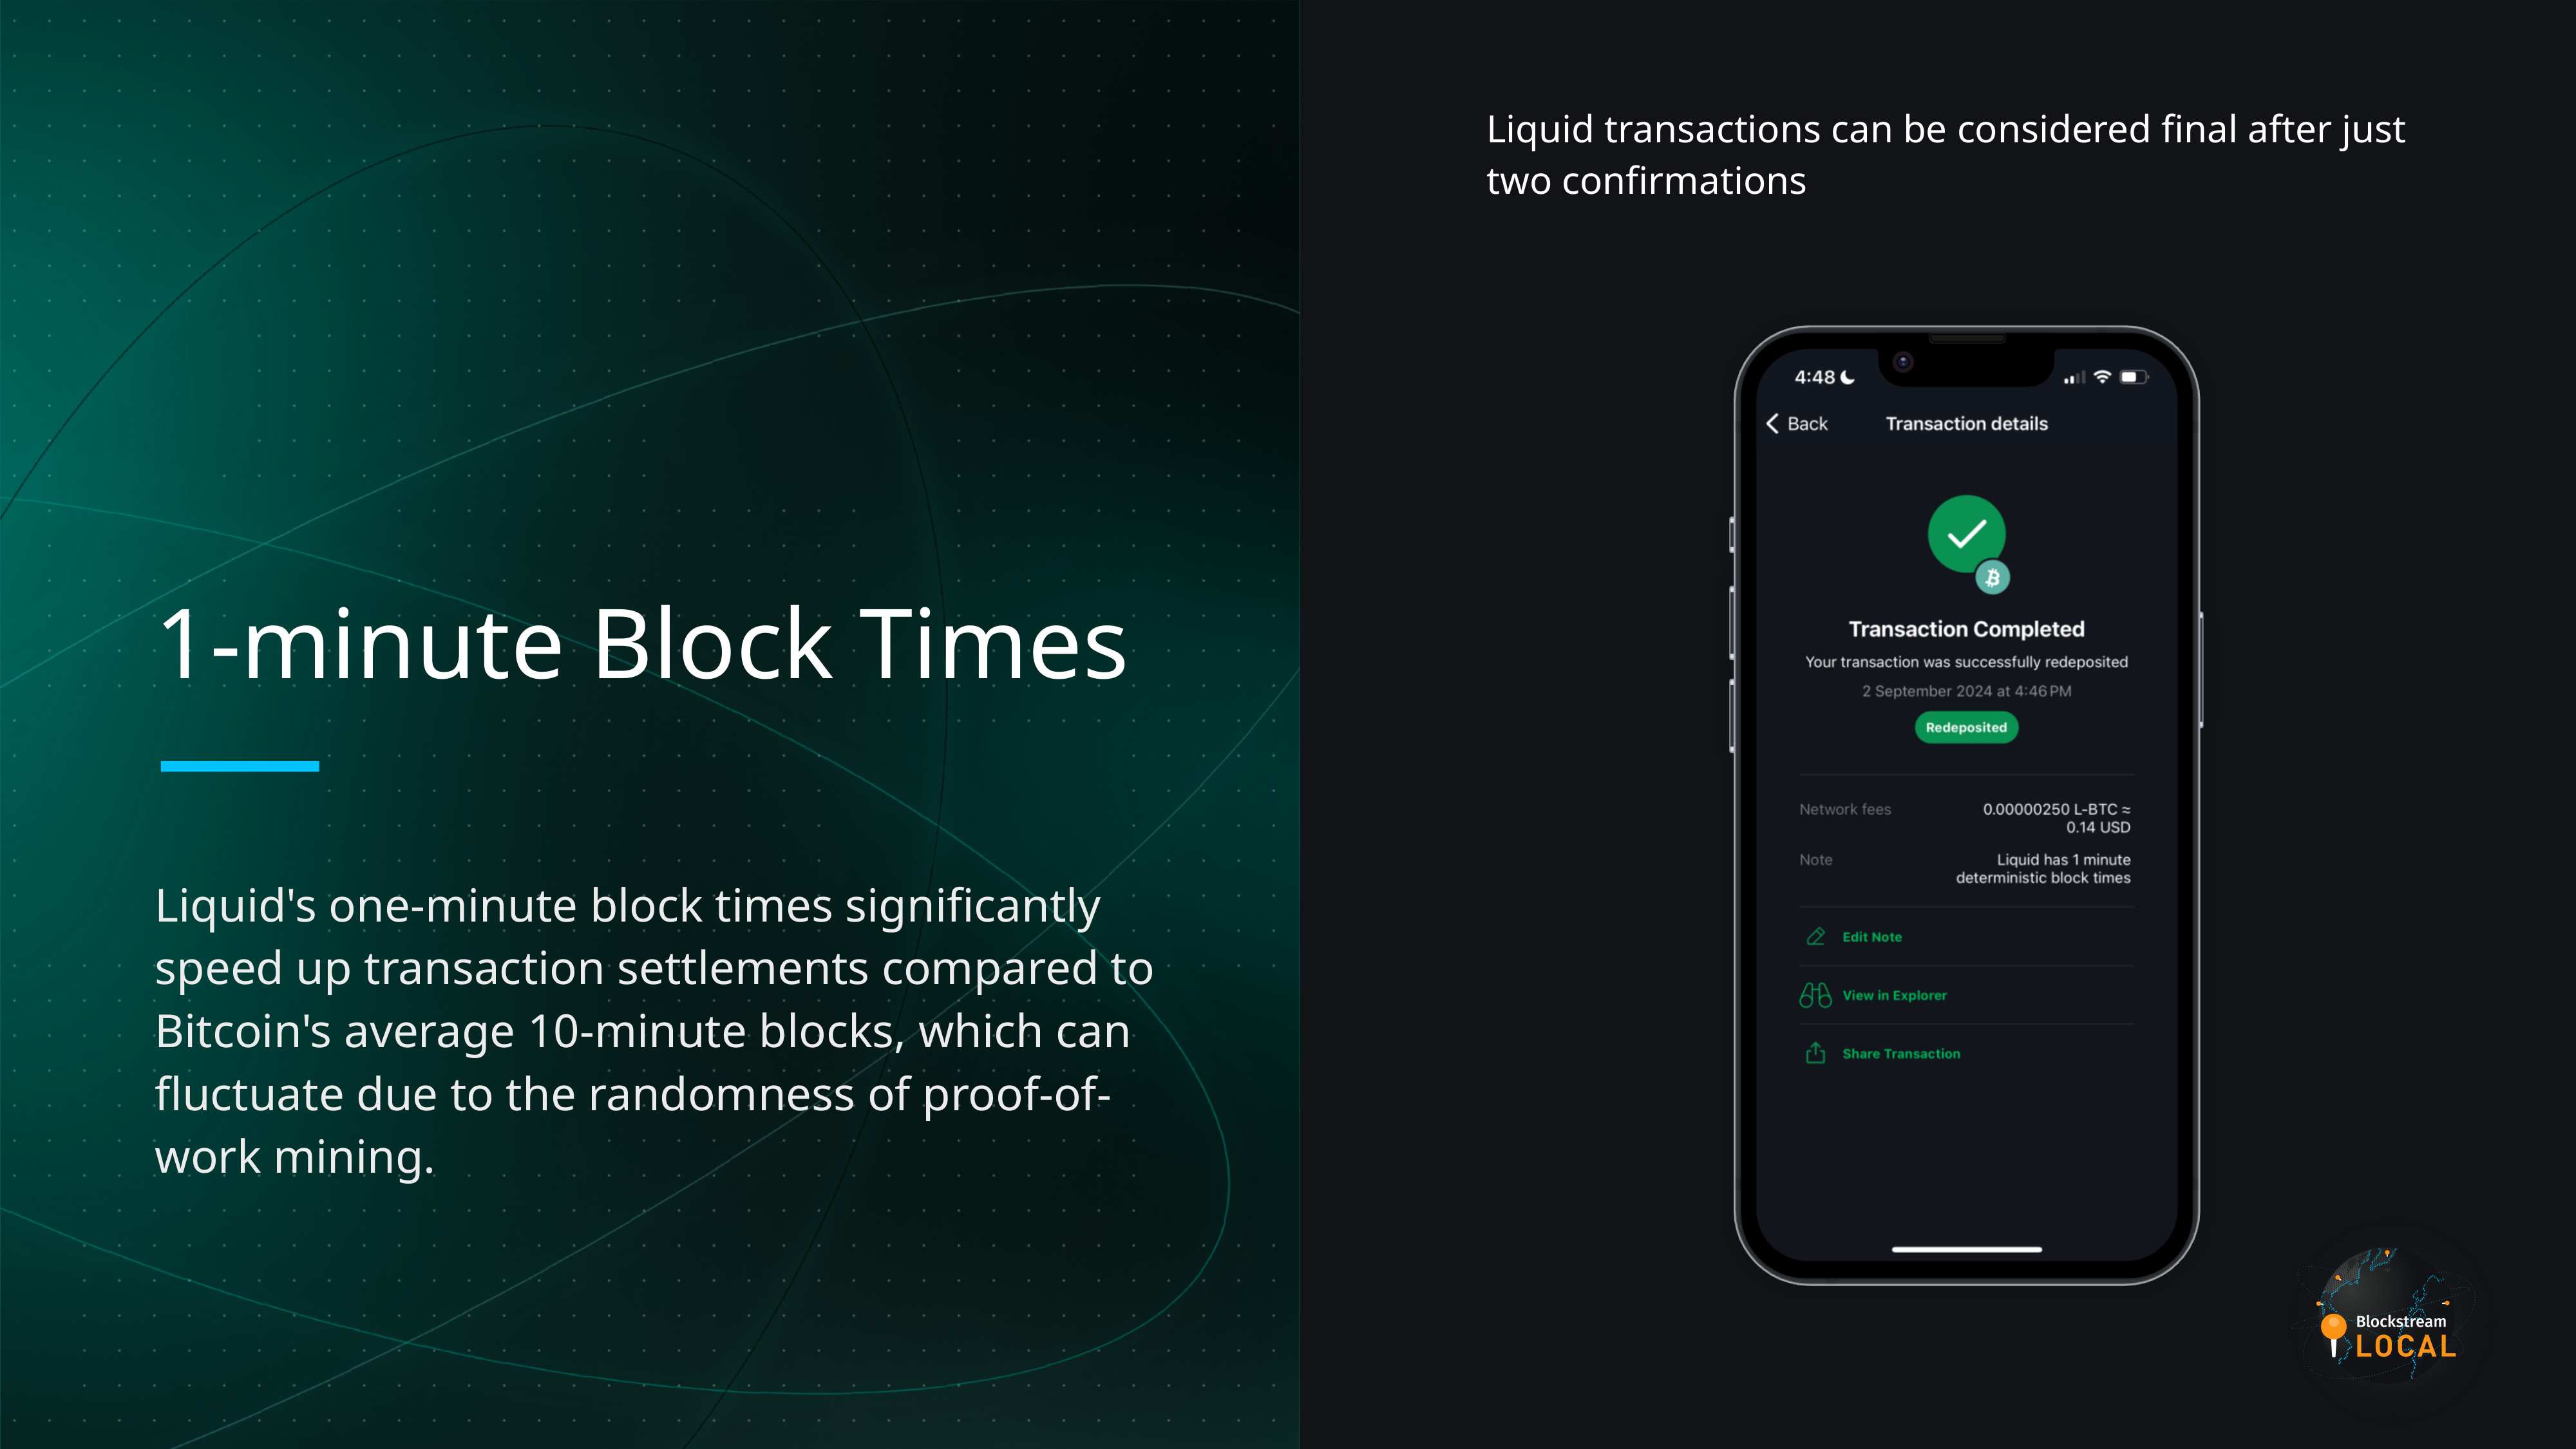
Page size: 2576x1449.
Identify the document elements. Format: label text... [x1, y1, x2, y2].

picture [0, 0, 1300, 1449]
text_box Liquid transactions can be considered final after just two confirmations [1477, 88, 2456, 212]
text_box Liquid's one-minute block times significantly speed up transaction settlements compared to Bitcoin's average 10-minute blocks, which can fluctuate due to the randomness of proof-of-work mining. [129, 842, 1222, 1208]
text_box [160, 761, 319, 772]
text_box 1-minute Block Times [129, 419, 1375, 724]
picture [1375, 214, 2558, 1449]
